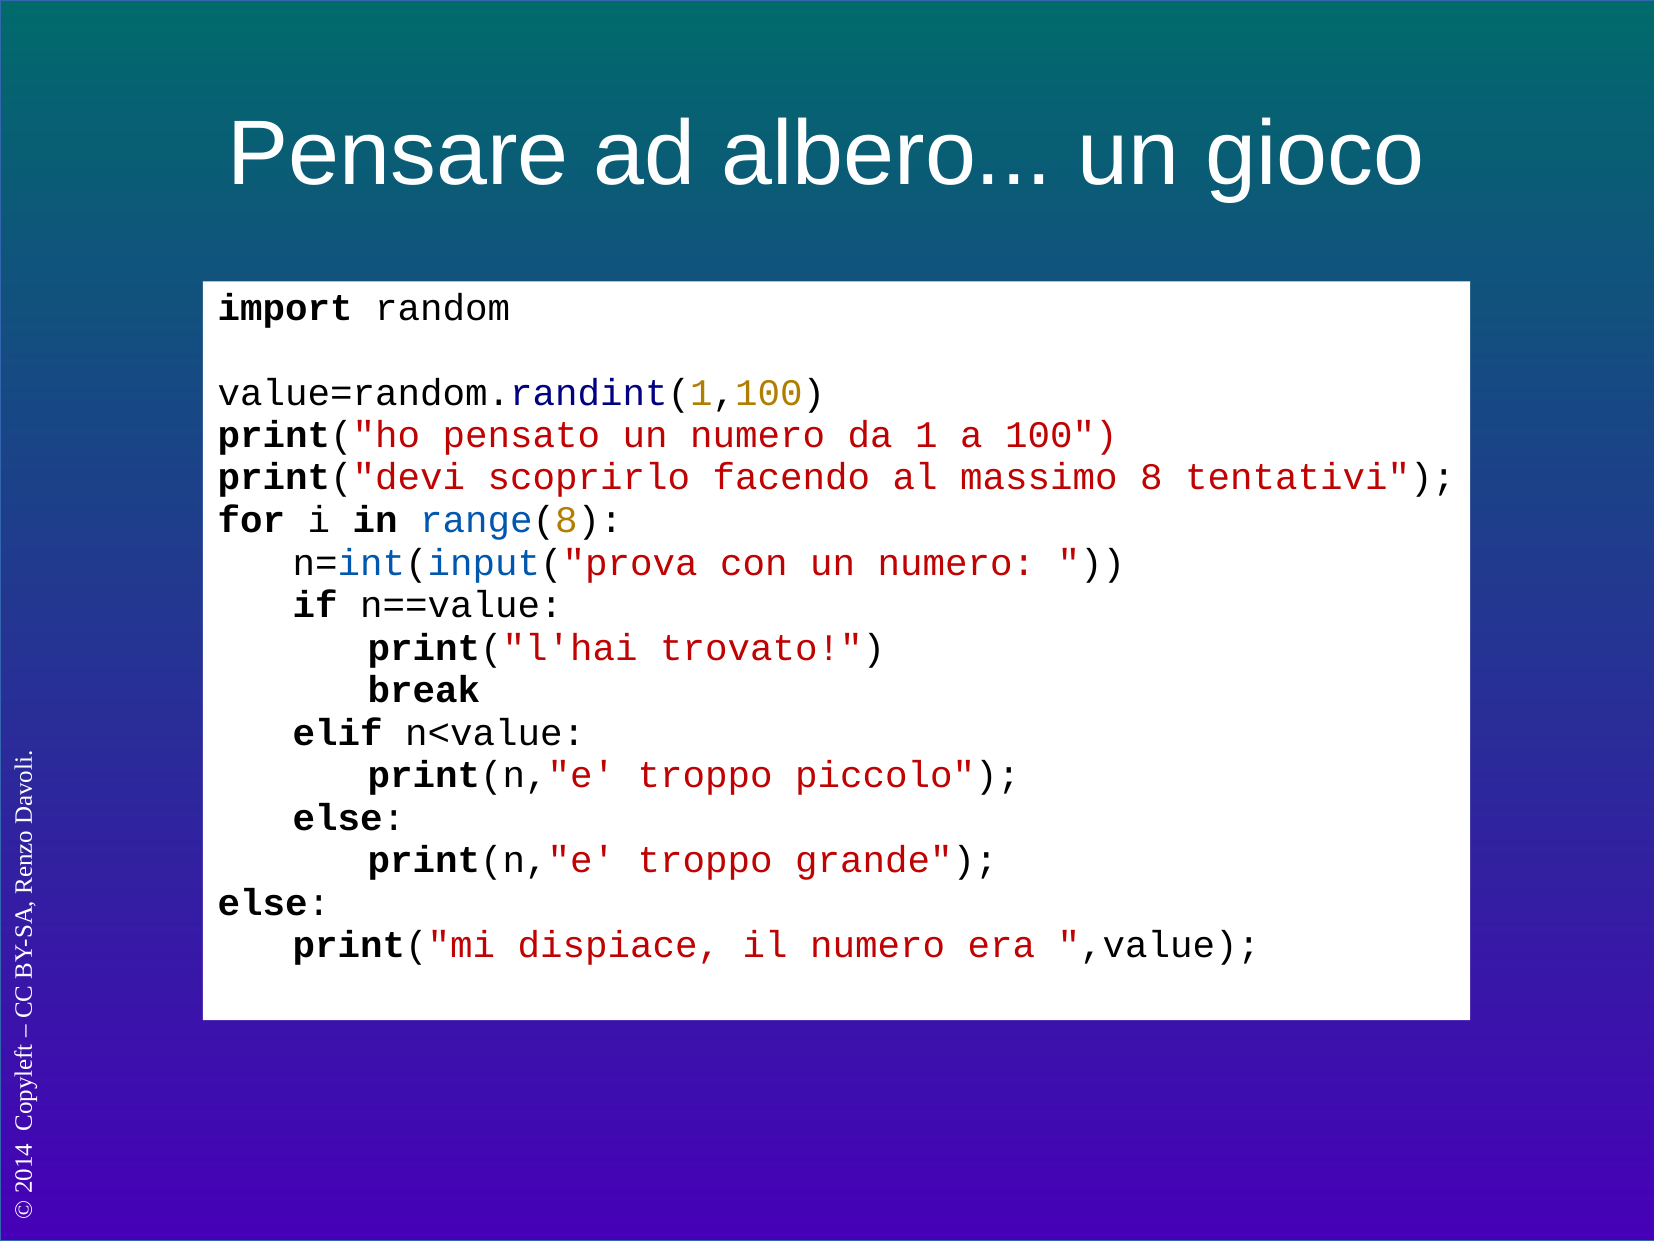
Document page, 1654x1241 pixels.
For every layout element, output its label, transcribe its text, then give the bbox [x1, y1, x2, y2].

text_box import random value=random.randint(1,100) print("ho pensato un numero da 1 a 100") print("devi scoprirlo facendo al massimo 8 tentativi"); for i in range(8): n=int(input("prova con un numero: ")) if n==value: print("l'hai trovato!") break elif n<value: print(n,"e' troppo piccolo"); else: print(n,"e' troppo grande"); else: print("mi dispiace, il numero era ",value); [202, 281, 1471, 1021]
title Pensare ad albero... un gioco [82, 49, 1571, 257]
